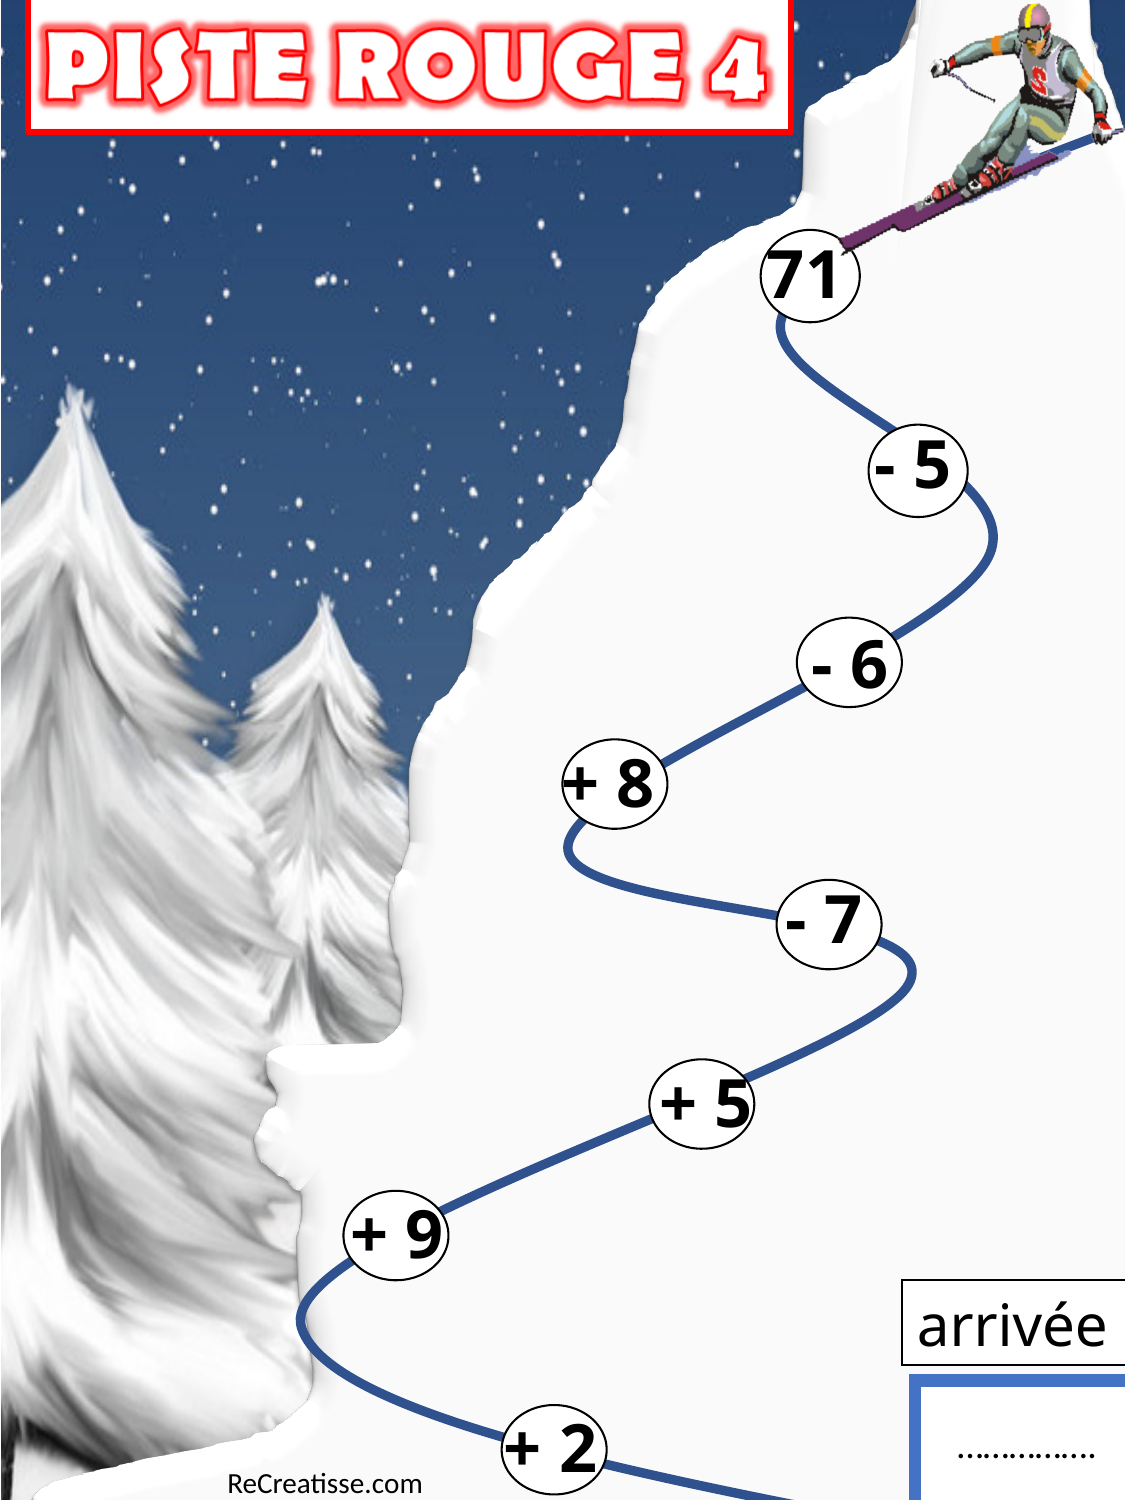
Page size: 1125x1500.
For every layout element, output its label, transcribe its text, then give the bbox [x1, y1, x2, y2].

text_box - 6 [797, 614, 944, 709]
text_box - 5 [860, 415, 1007, 510]
text_box - 7 [771, 870, 918, 965]
text_box [792, 319, 829, 323]
text_box 71 [752, 224, 884, 319]
text_box ……………. [915, 1380, 1125, 1500]
text_box ReCreatisse.com [213, 1456, 438, 1500]
picture [1, 0, 1125, 1500]
text_box + 2 [489, 1399, 636, 1494]
text_box [806, 965, 852, 970]
text_box arrivée [902, 1280, 1125, 1365]
text_box + 5 [644, 1053, 792, 1148]
text_box [891, 510, 945, 518]
text_box + 8 [546, 733, 694, 828]
text_box + 9 [335, 1184, 483, 1279]
